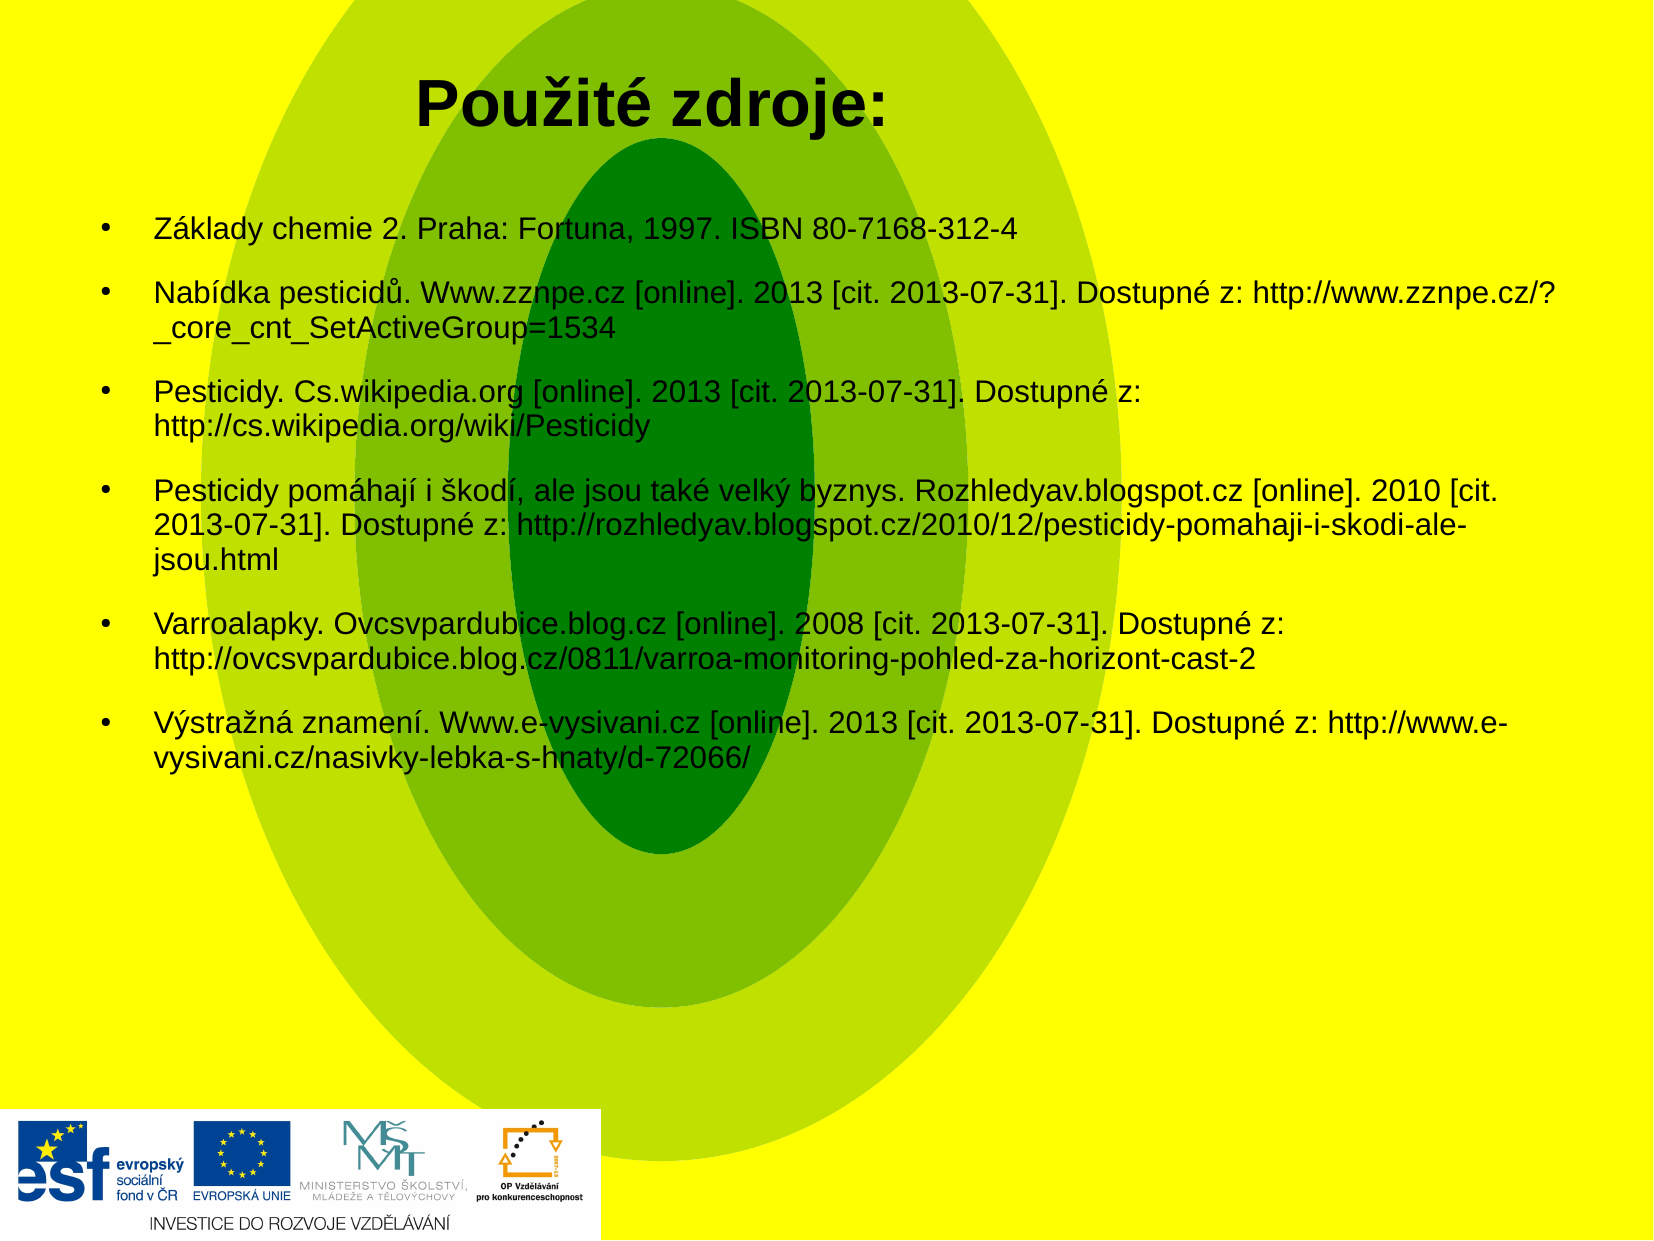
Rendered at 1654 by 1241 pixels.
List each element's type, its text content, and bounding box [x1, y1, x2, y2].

list Základy chemie 2. Praha: Fortuna, 1997. ISBN 80-7168-312-4 Nabídka pesticidů. Www.zznpe.cz [online]. 2013 [cit. 2013-07-31]. Dostupné z: http://www.zznpe.cz/?_core_cnt_SetActiveGroup=1534 Pesticidy. Cs.wikipedia.org [online]. 2013 [cit. 2013-07-31]. Dostupné z: http://cs.wikipedia.org/wiki/Pesticidy Pesticidy pomáhají i škodí, ale jsou také velký byznys. Rozhledyav.blogspot.cz [online]. 2010 [cit. 2013-07-31]. Dostupné z: http://rozhledyav.blogspot.cz/2010/12/pesticidy-pomahaji-i-skodi-ale-jsou.html Varroalapky. Ovcsvpardubice.blog.cz [online]. 2008 [cit. 2013-07-31]. Dostupné z: http://ovcsvpardubice.blog.cz/0811/varroa-monitoring-pohled-za-horizont-cast-2 Výstražná znamení. Www.e-vysivani.cz [online]. 2013 [cit. 2013-07-31]. Dostupné z: http://www.e-vysivani.cz/nasivky-lebka-s-hnaty/d-72066/ [82, 210, 1571, 1030]
title Použité zdroje: [82, 0, 1571, 208]
picture [0, 1109, 601, 1241]
